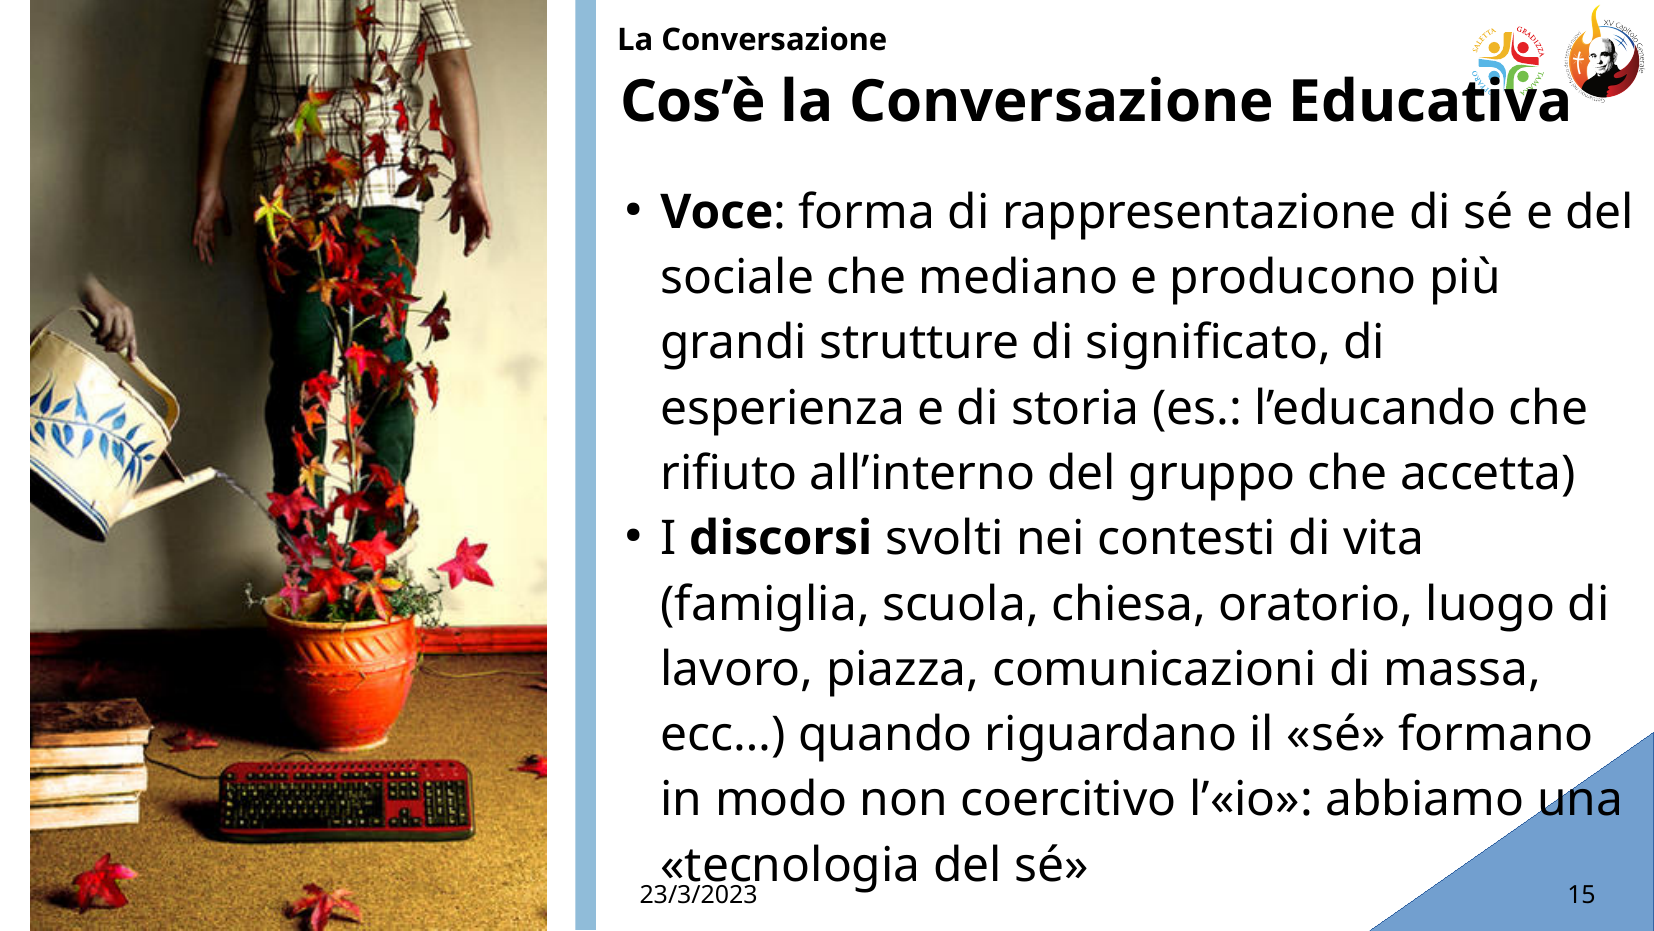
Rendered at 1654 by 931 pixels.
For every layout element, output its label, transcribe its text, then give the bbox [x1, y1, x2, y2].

title Cos’è la Conversazione Educativa [620, 70, 1617, 142]
picture [1563, 4, 1646, 103]
picture [30, 0, 547, 931]
text_box La Conversazione [602, 9, 1335, 63]
subtitle Voce: forma di rappresentazione di sé e del sociale che mediano e producono più grandi strutture di significato, di esperienza e di storia (es.: l’educando che rifiuto all’interno del gruppo che accetta) I discorsi svolti nei contesti di vita (famiglia, scuola, chiesa, oratorio, luogo di lavoro, piazza, comunicazioni di massa, ecc…) quando riguardano il «sé» formano in modo non coercitivo l’«io»: abbiamo una «tecnologia del sé» [624, 177, 1642, 910]
